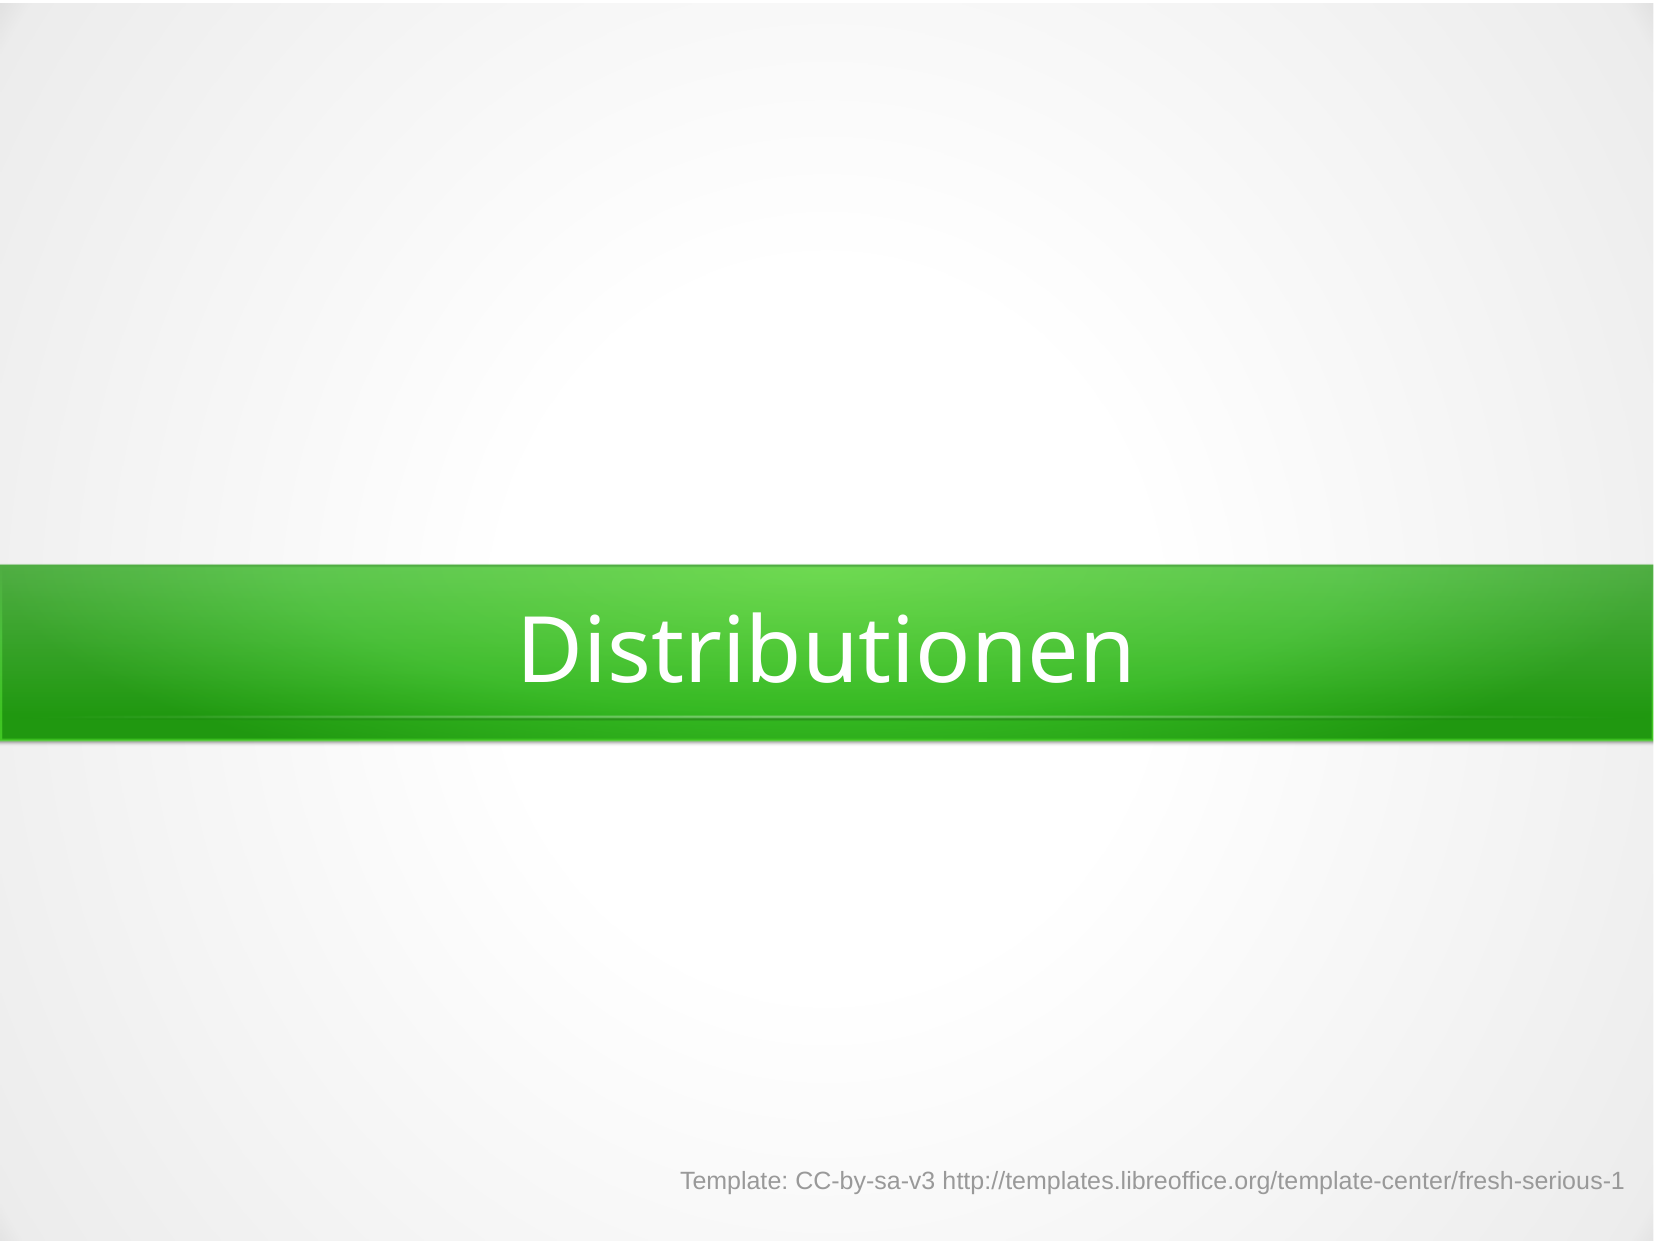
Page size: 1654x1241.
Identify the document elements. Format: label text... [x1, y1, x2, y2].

text_box Template: CC-by-sa-v3 http://templates.libreoffice.org/template-center/fresh-serious-1 [591, 1159, 1642, 1217]
picture [0, 3, 1654, 1241]
title Distributionen [82, 575, 1571, 718]
